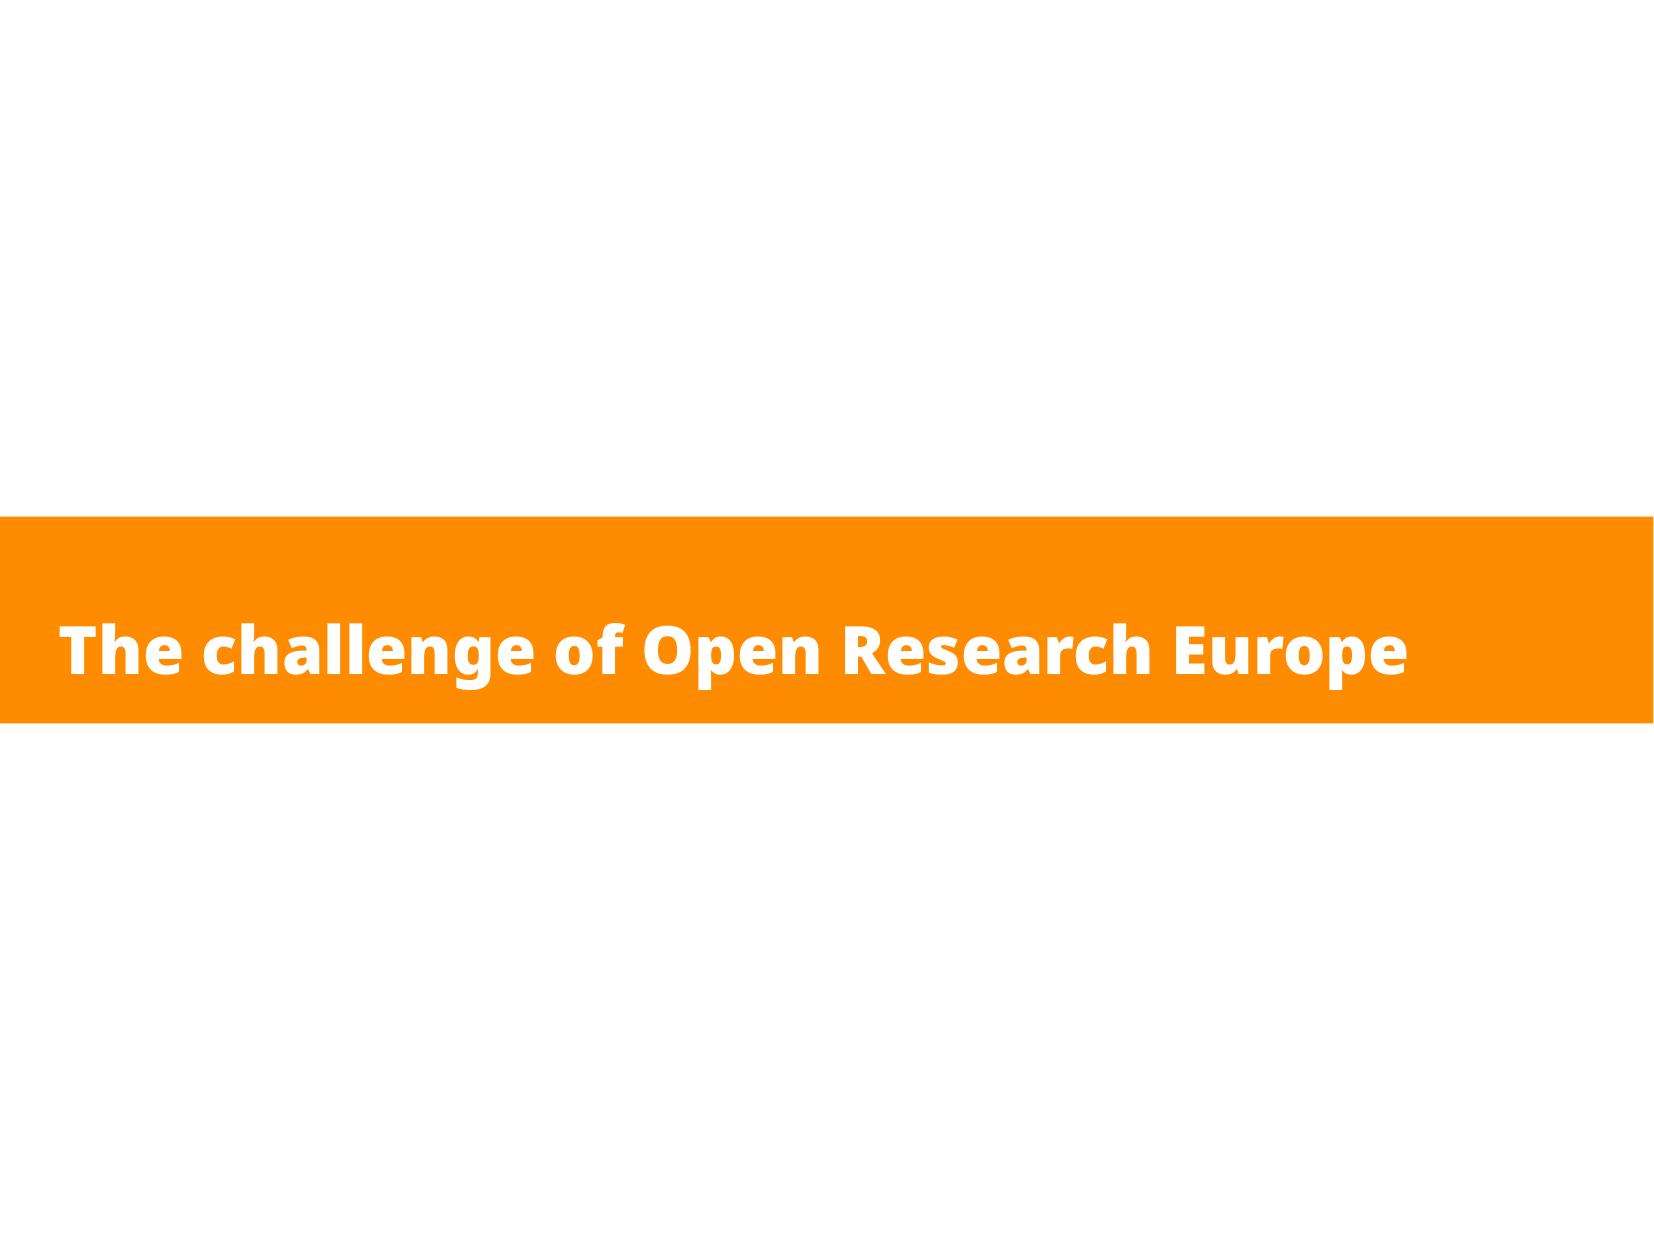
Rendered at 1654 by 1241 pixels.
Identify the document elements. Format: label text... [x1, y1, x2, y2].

title The challenge of Open Research Europe [59, 546, 1595, 694]
